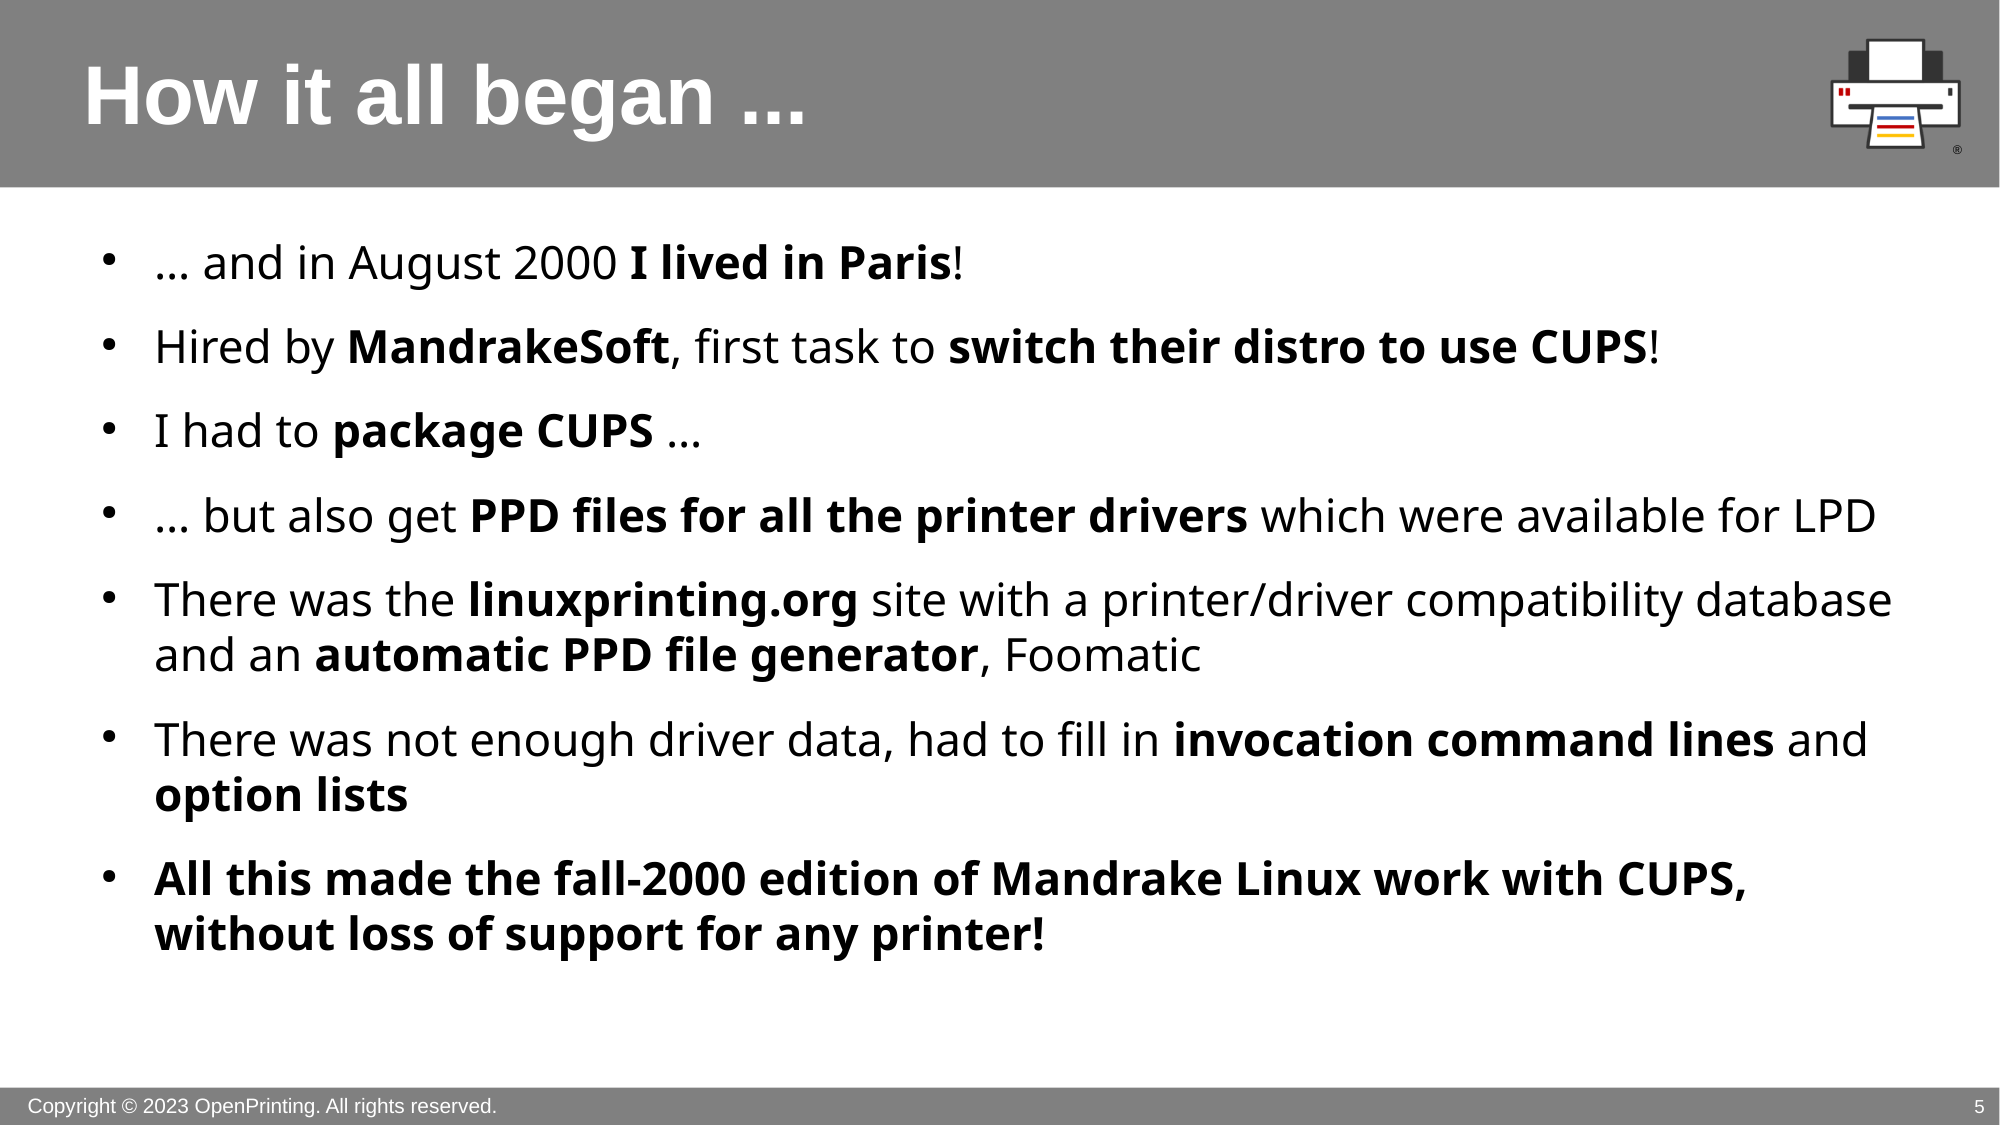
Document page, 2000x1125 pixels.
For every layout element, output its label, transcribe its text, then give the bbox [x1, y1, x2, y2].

title How it all began ... [75, 7, 1786, 175]
picture [1825, 33, 1966, 154]
list … and in August 2000 I lived in Paris! Hired by MandrakeSoft, first task to switch their distro to use CUPS! I had to package CUPS … … but also get PPD files for all the printer drivers which were available for LPD There was the linuxprinting.org site with a printer/driver compatibility database and an automatic PPD file generator, Foomatic There was not enough driver data, had to fill in invocation command lines and option lists All this made the fall-2000 edition of Mandrake Linux work with CUPS, without loss of support for any printer! [75, 224, 1936, 1067]
